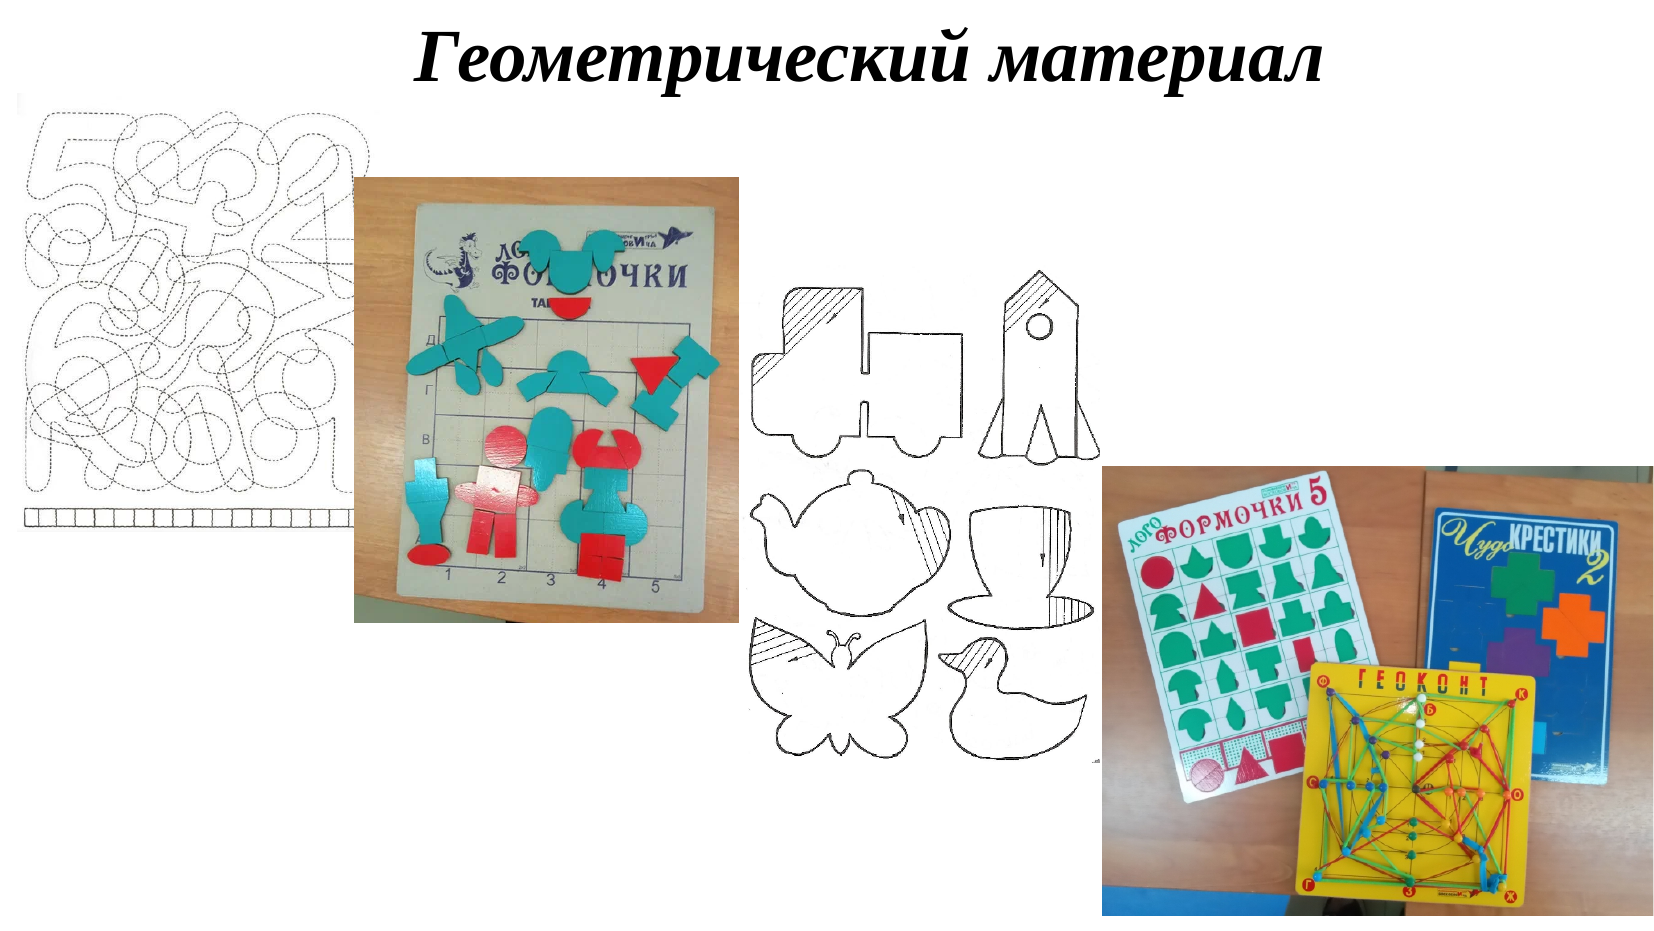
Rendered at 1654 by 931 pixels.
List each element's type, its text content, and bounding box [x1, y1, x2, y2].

title Геометрический материал [88, 0, 1577, 135]
picture [17, 93, 1100, 763]
picture [1102, 466, 1654, 916]
